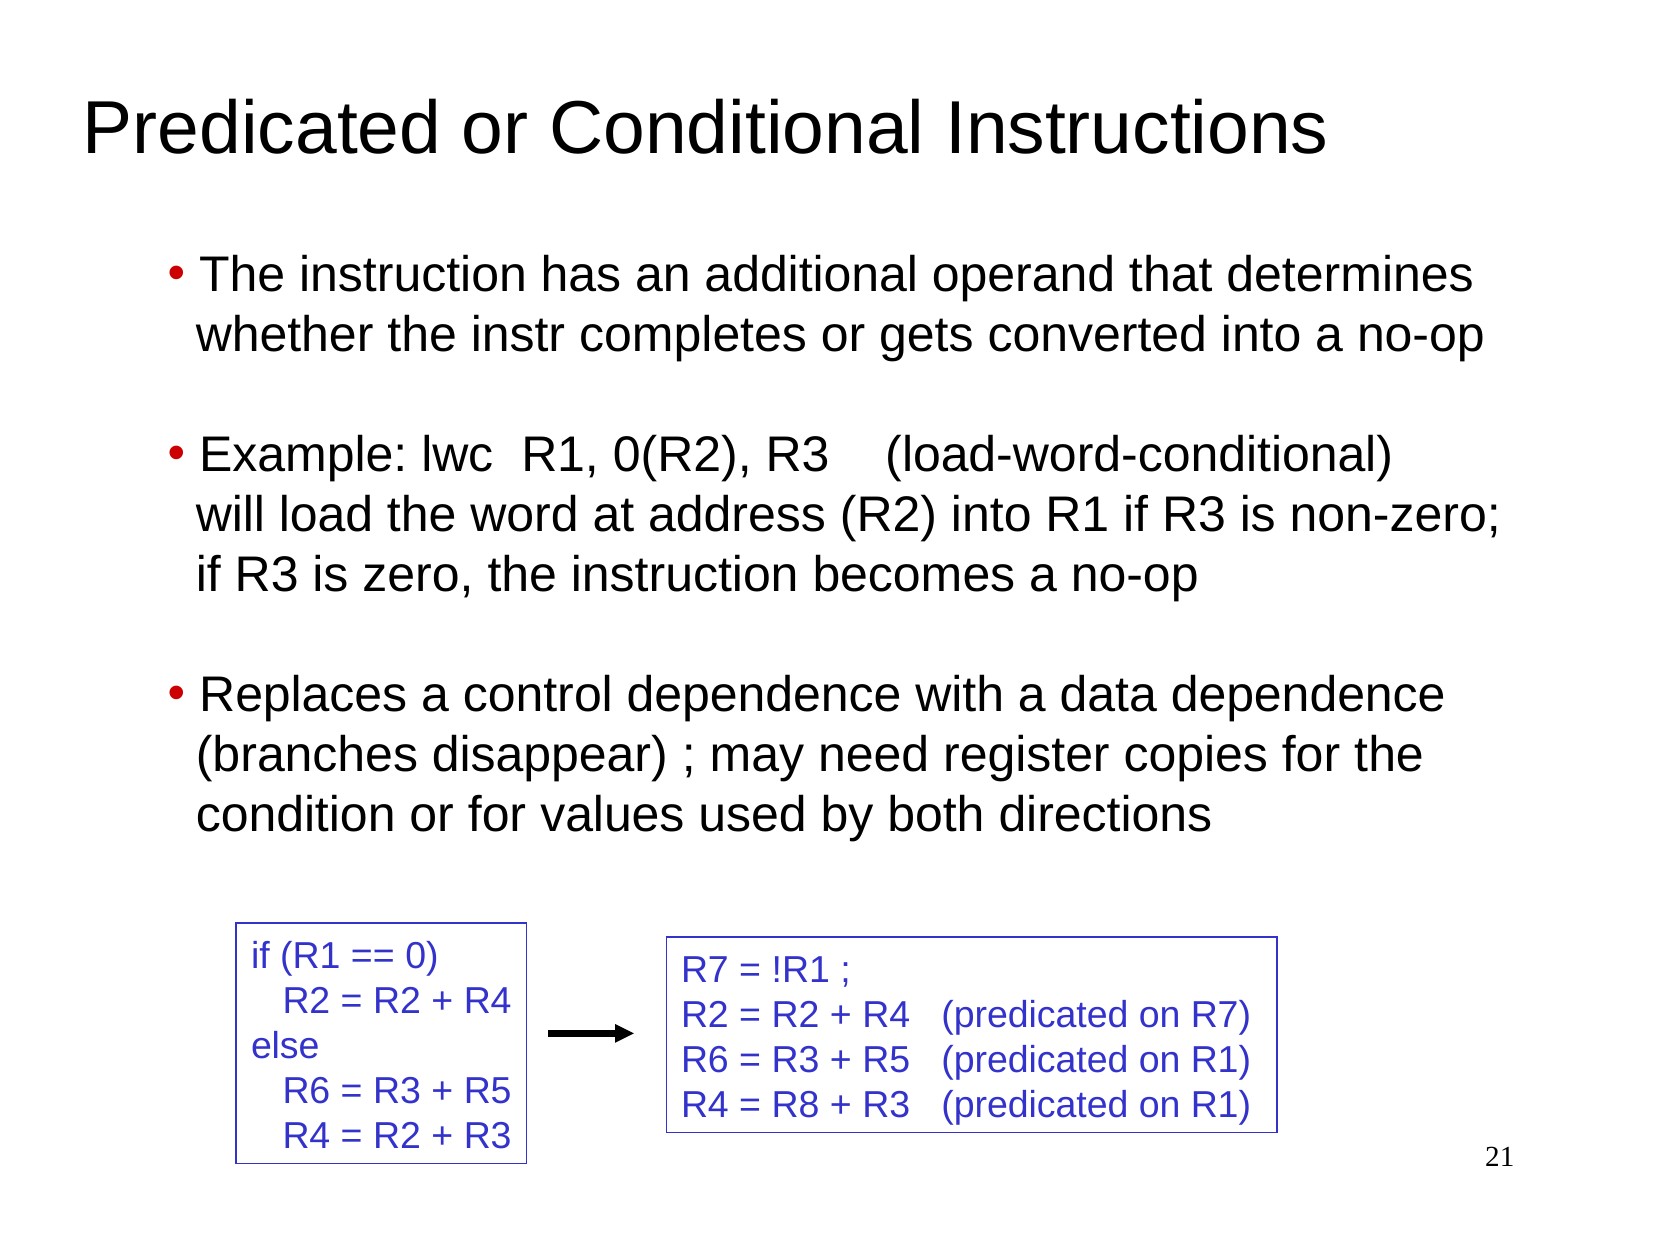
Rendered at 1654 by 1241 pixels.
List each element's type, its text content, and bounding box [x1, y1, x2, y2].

text_box if (R1 == 0) R2 = R2 + R4 else R6 = R3 + R5 R4 = R2 + R3 [236, 923, 527, 1164]
text_box <number> [1185, 1129, 1530, 1213]
text_box The instruction has an additional operand that determines whether the instr completes or gets converted into a no-op Example: lwc R1, 0(R2), R3 (load-word-conditional) will load the word at address (R2) into R1 if R3 is non-zero; if R3 is zero, the instruction becomes a no-op Replaces a control dependence with a data dependence (branches disappear) ; may need register copies for the condition or for values used by both directions [153, 234, 1517, 850]
text_box Predicated or Conditional Instructions [67, 71, 1345, 177]
text_box R7 = !R1 ; R2 = R2 + R4 (predicated on R7) R6 = R3 + R5 (predicated on R1) R4 = R8 + R3 (predicated on R1) [666, 936, 1278, 1133]
